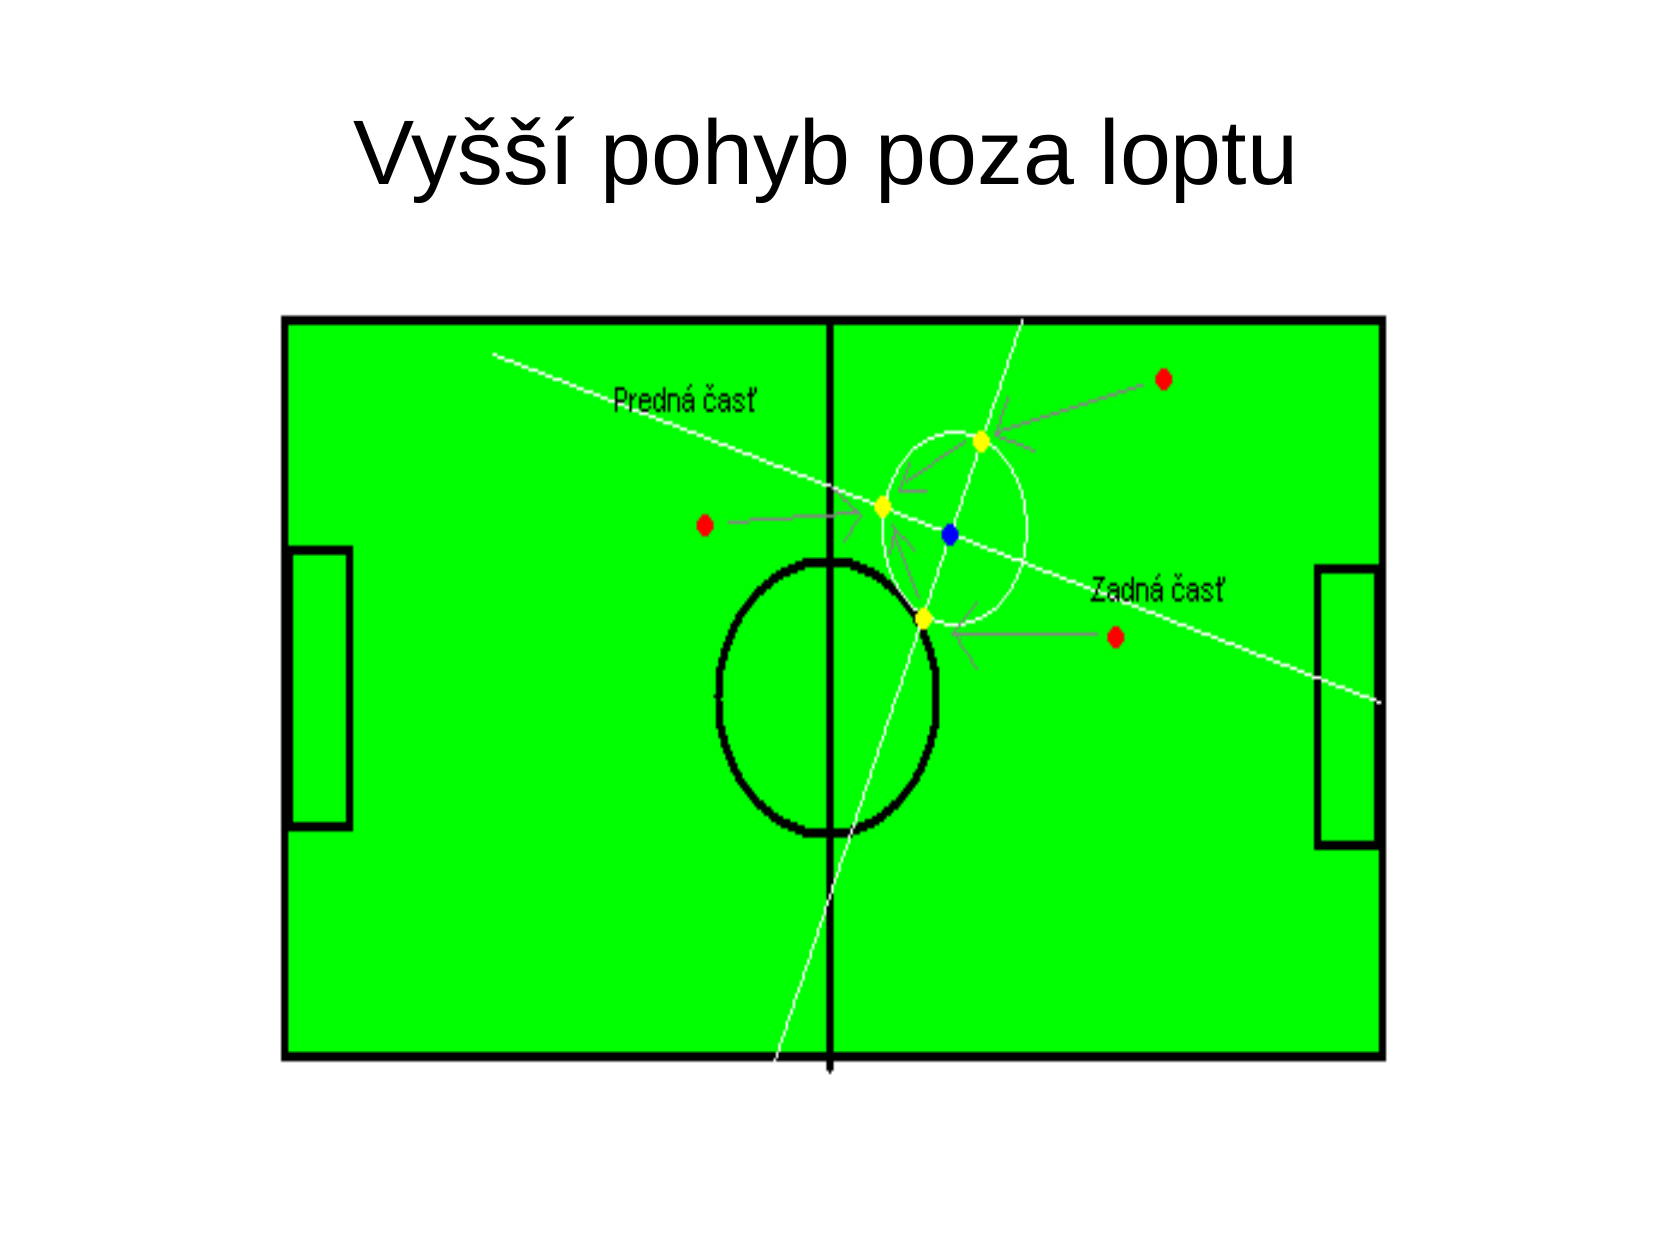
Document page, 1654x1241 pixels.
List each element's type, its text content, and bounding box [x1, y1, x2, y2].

list [82, 290, 1571, 1109]
title Vyšší pohyb poza loptu [82, 49, 1571, 257]
